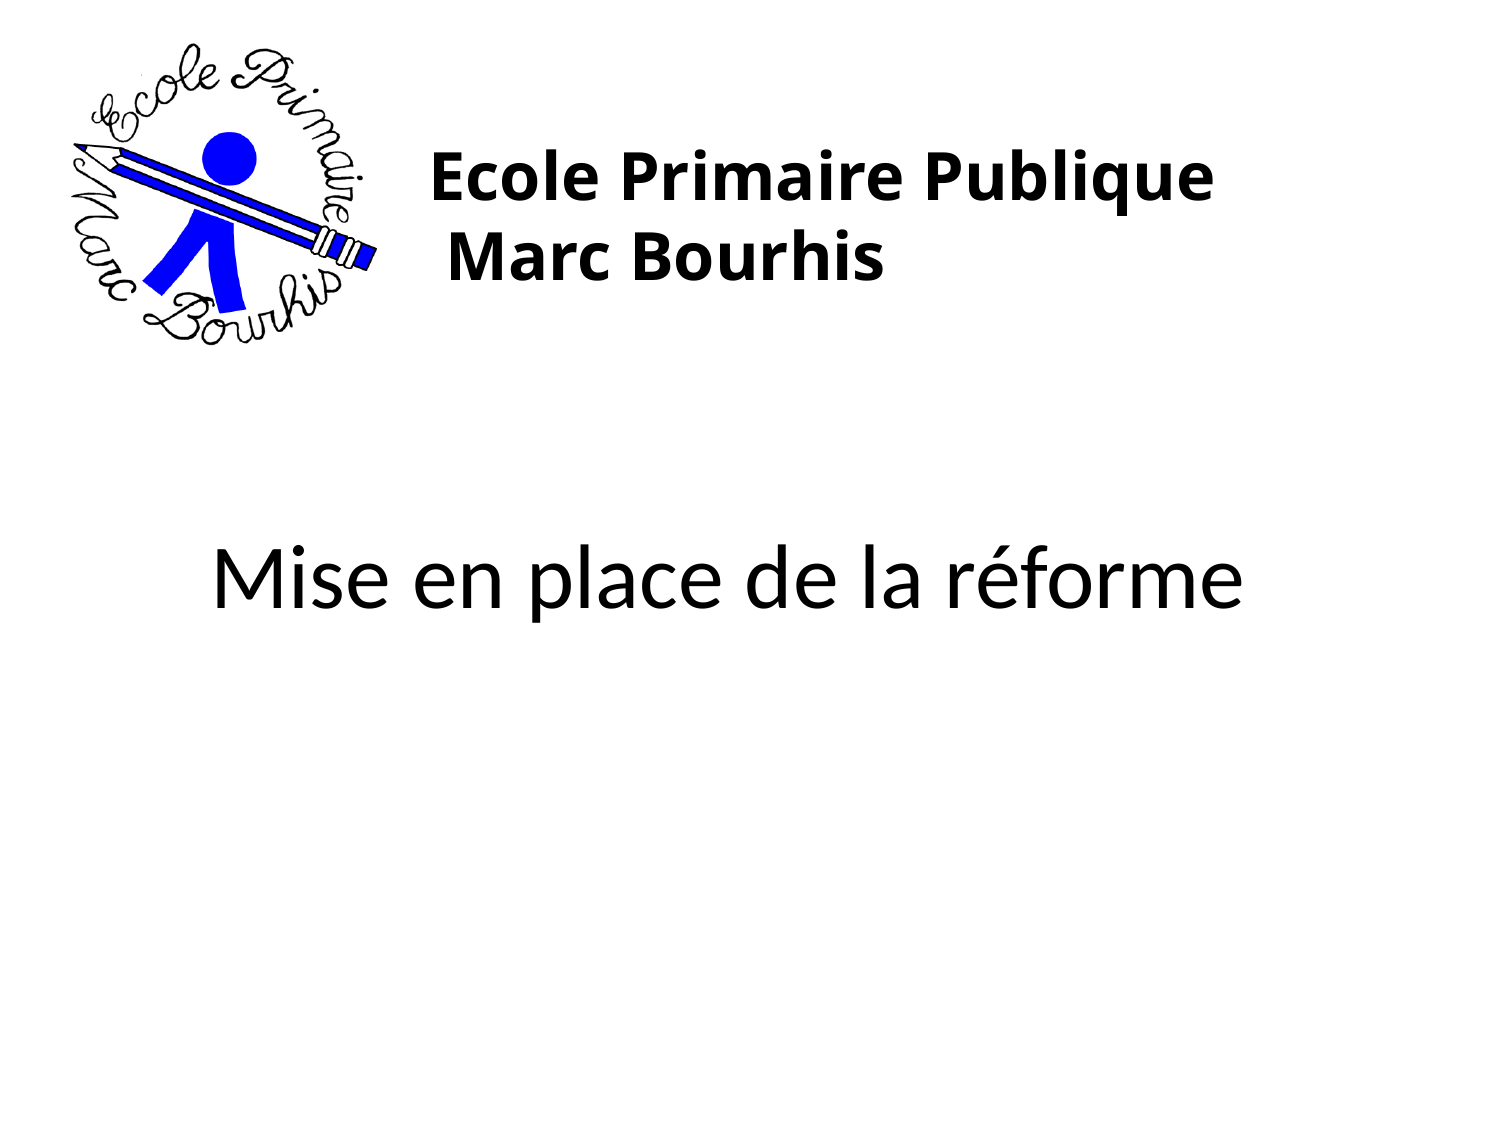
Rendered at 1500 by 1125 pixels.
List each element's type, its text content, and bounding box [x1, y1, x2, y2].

chart [53, 42, 390, 352]
title Mise en place de la réforme [43, 509, 1394, 697]
text_box Ecole Primaire Publique Marc Bourhis [413, 126, 1500, 302]
